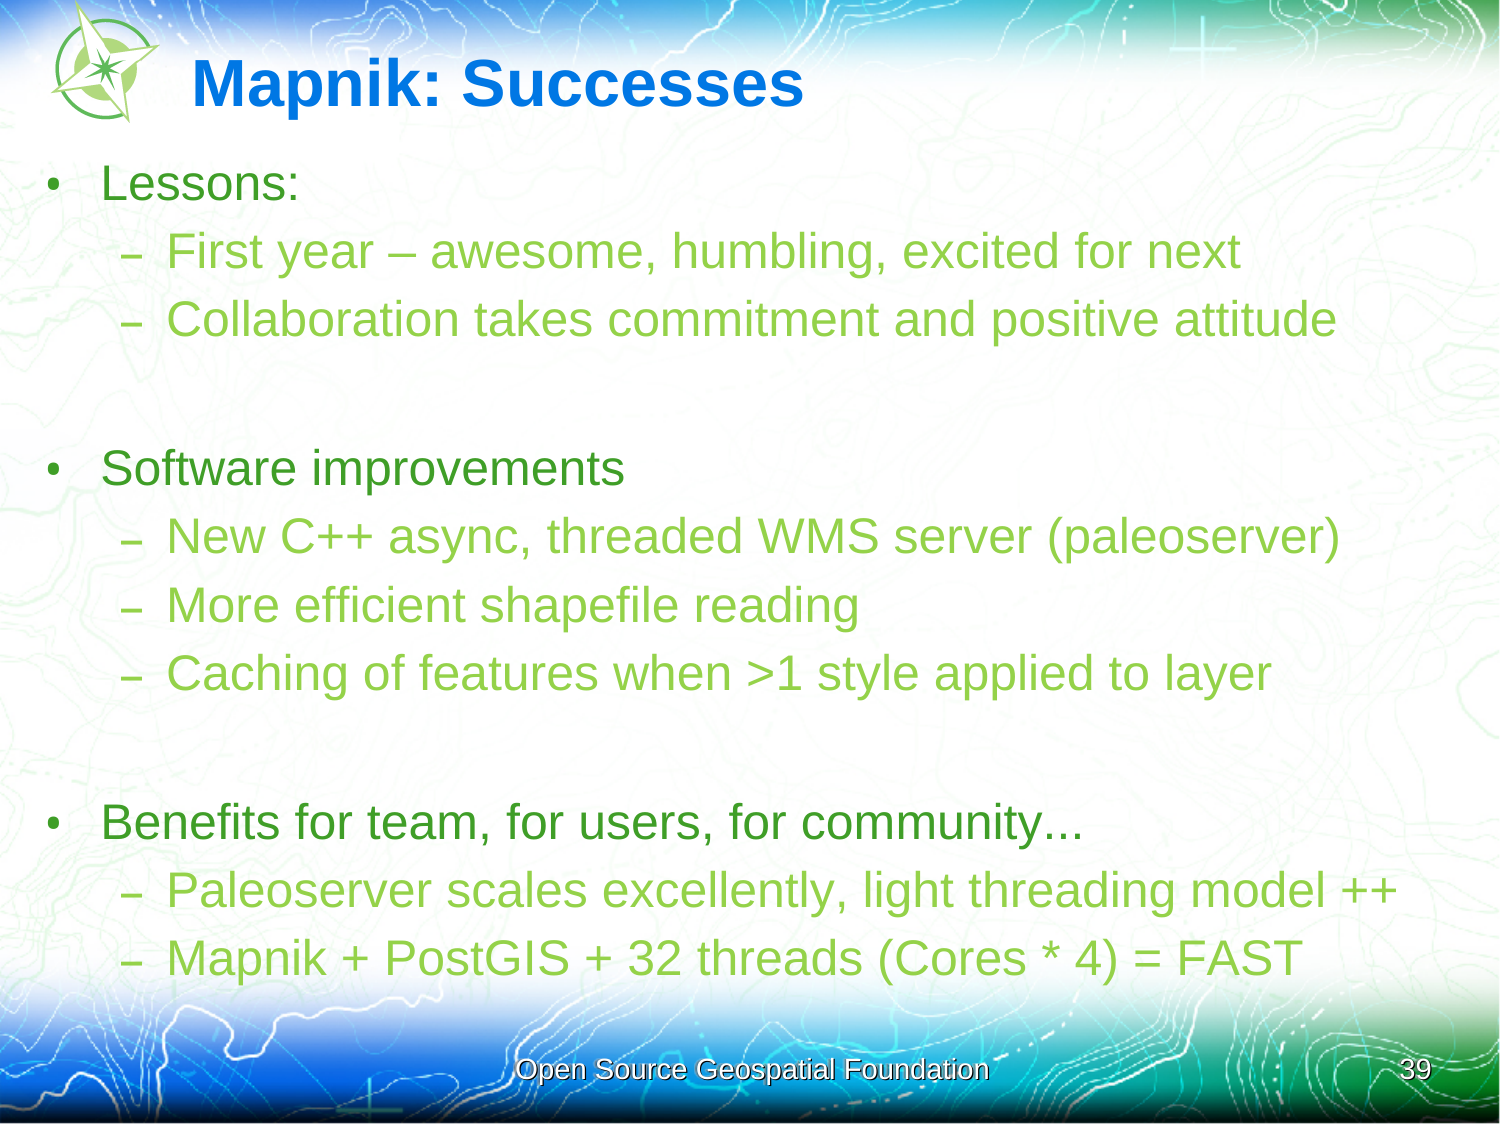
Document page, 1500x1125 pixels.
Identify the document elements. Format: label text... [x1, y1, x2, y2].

picture [0, 0, 1500, 1125]
list Lessons: First year – awesome, humbling, excited for next Collaboration takes commitment and positive attitude Software improvements New C++ async, threaded WMS server (paleoserver) More efficient shapefile reading Caching of features when >1 style applied to layer Benefits for team, for users, for community... Paleoserver scales excellently, light threading model ++ Mapnik + PostGIS + 32 threads (Cores * 4) = FAST [29, 147, 1477, 1034]
title Mapnik: Successes [177, 33, 1477, 134]
